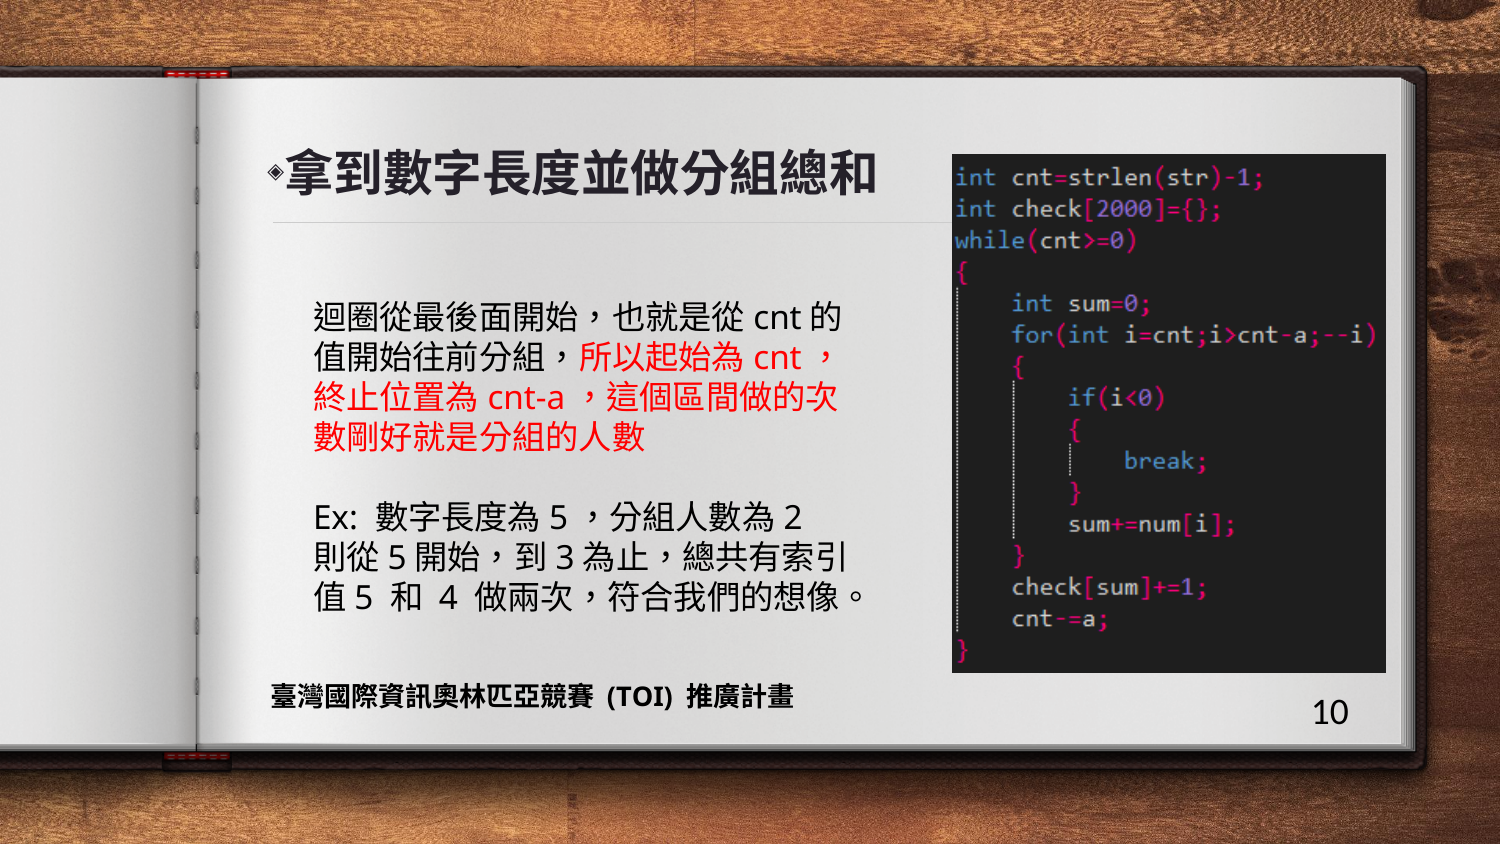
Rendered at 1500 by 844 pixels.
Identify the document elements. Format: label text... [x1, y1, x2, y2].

text_box [1295, 673, 1386, 737]
text_box 迴圈從最後面開始，也就是從cnt的值開始往前分組，所以起始為cnt，終止位置為cnt-a，這個區間做的次數剛好就是分組的人數 Ex: 數字長度為5，分組人數為2 則從5開始，到3為止，總共有索引值5 和 4 做兩次，符合我們的想像。 [298, 289, 870, 628]
list 拿到數字長度並做分組總和 [252, 126, 1194, 216]
picture [952, 154, 1386, 673]
